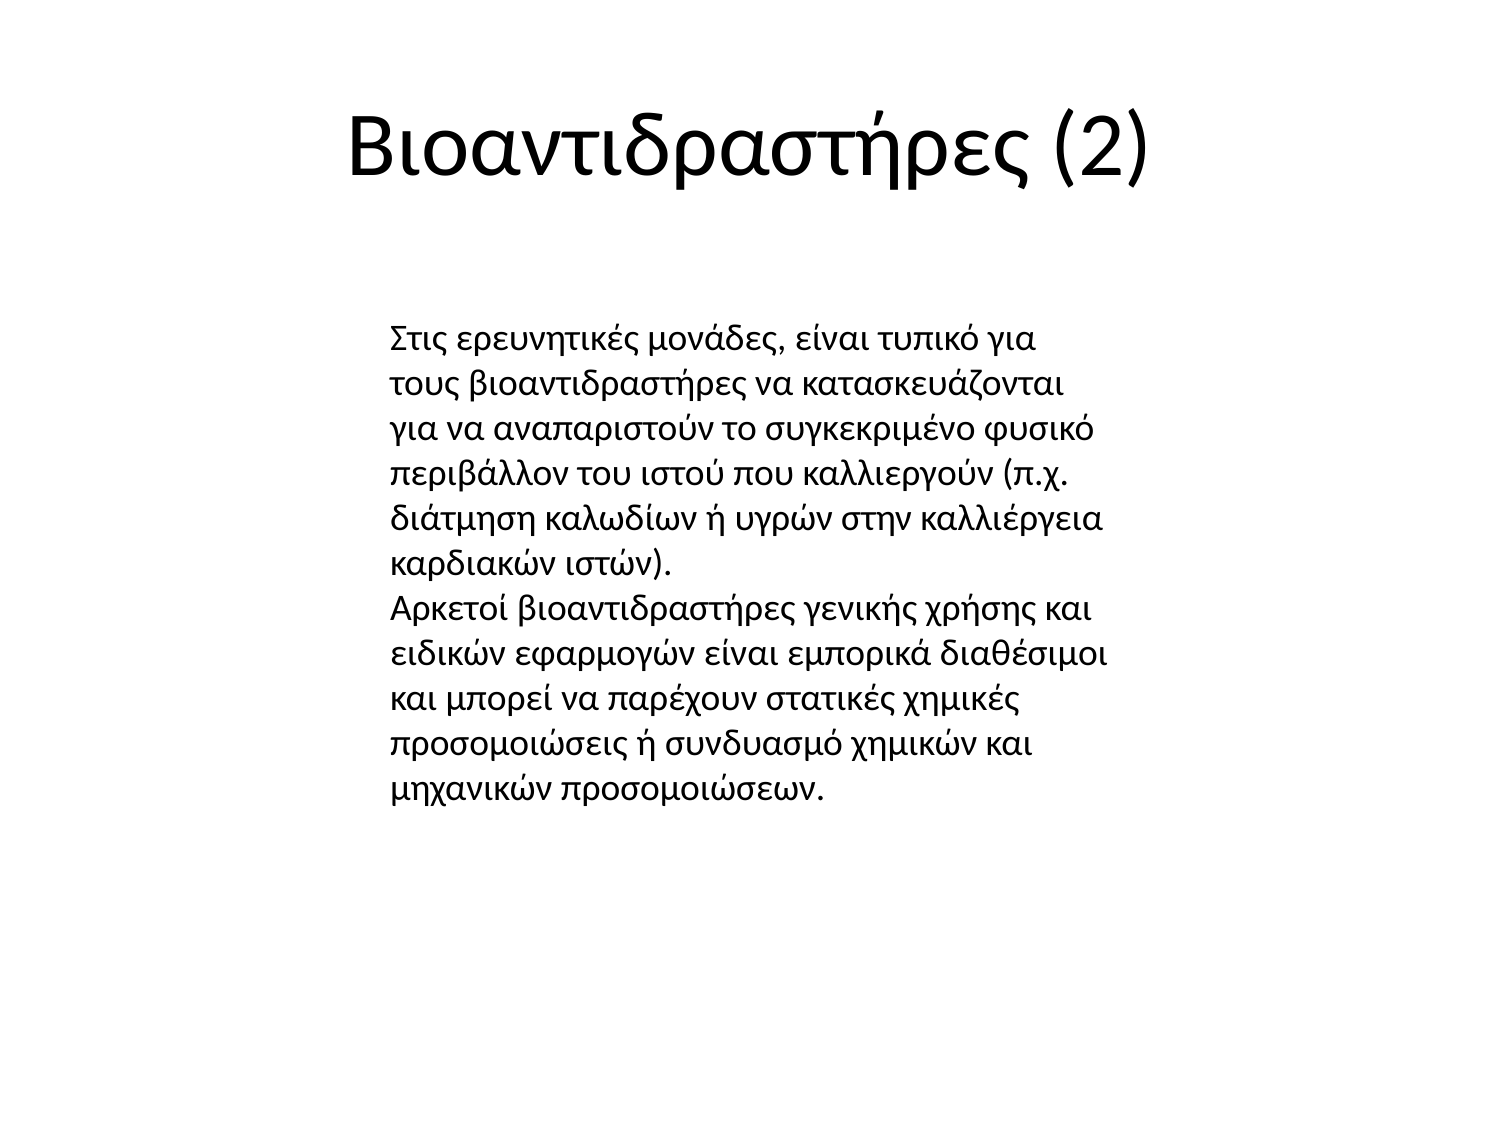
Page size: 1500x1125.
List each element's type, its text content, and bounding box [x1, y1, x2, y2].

text_box Στις ερευνητικές μονάδες, είναι τυπικό για τους βιοαντιδραστήρες να κατασκευάζονται για να αναπαριστούν το συγκεκριμένο φυσικό περιβάλλον του ιστού που καλλιεργούν (π.χ. διάτμηση καλωδίων ή υγρών στην καλλιέργεια καρδιακών ιστών). Αρκετοί βιοαντιδραστήρες γενικής χρήσης και ειδικών εφαρμογών είναι εμπορικά διαθέσιμοι και μπορεί να παρέχουν στατικές χημικές προσομοιώσεις ή συνδυασμό χημικών και μηχανικών προσομοιώσεων. [375, 305, 1125, 815]
title Βιοαντιδραστήρες (2) [75, 45, 1426, 233]
